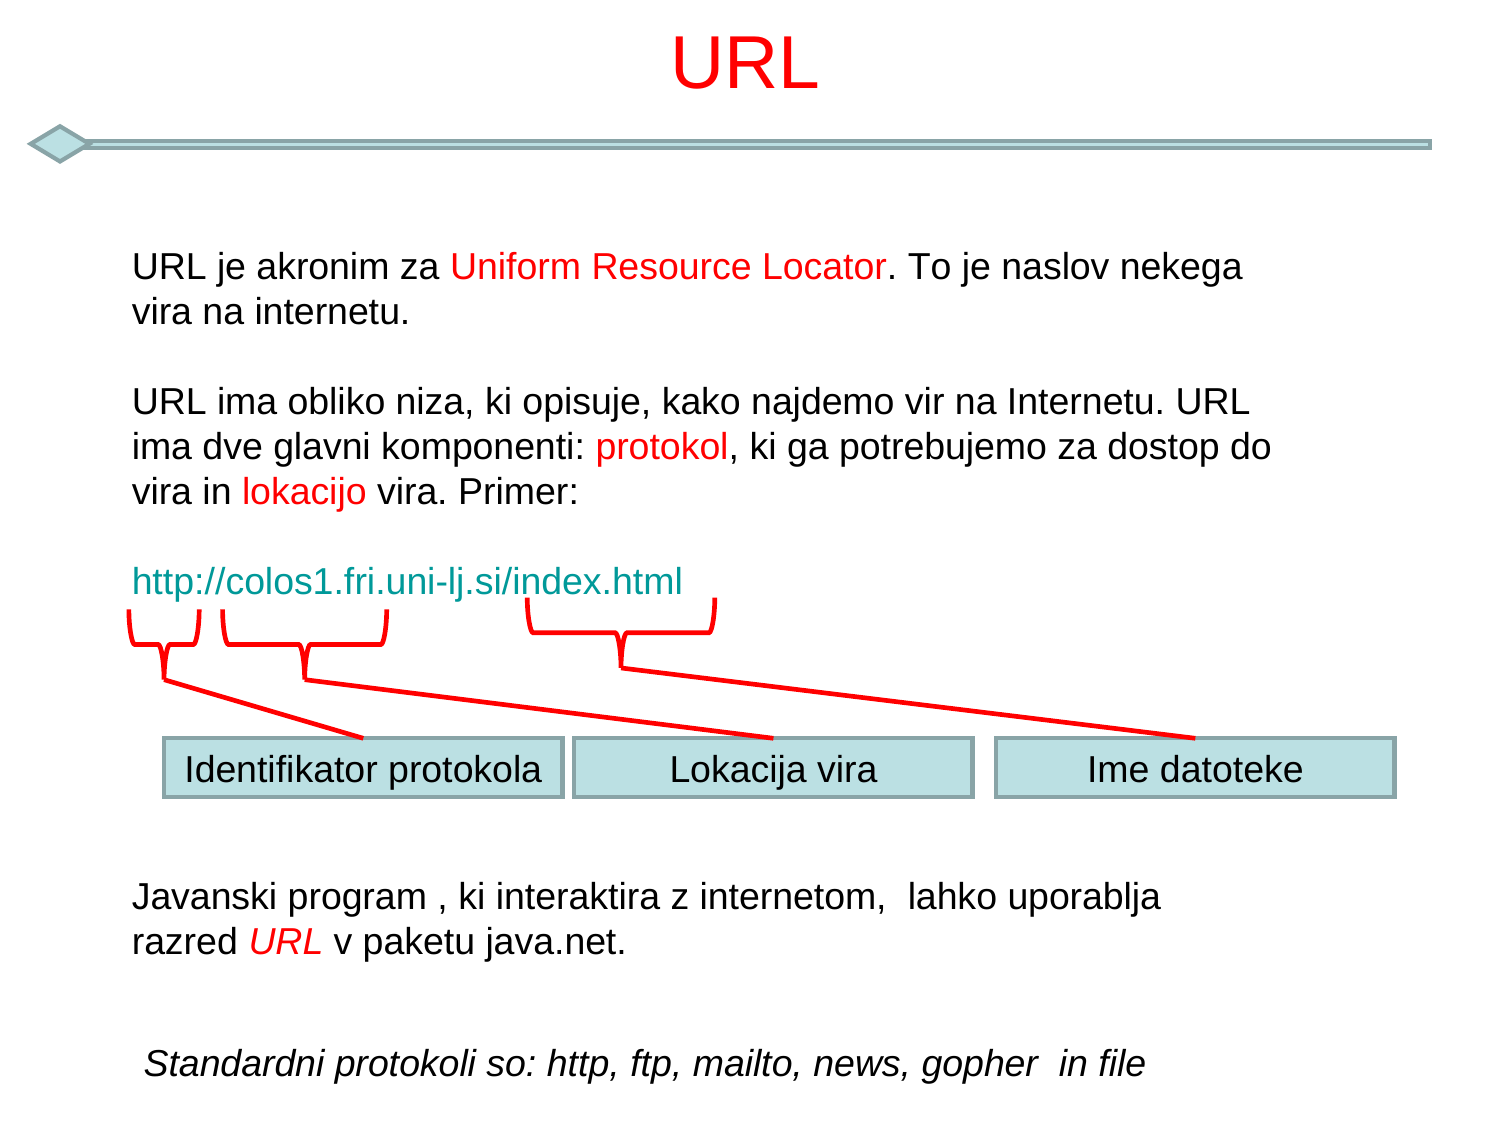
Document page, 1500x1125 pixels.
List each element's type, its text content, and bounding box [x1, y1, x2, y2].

text_box Standardni protokoli so: http, ftp, mailto, news, gopher in file [93, 1031, 1173, 1092]
title URL [70, 0, 1421, 118]
text_box Identifikator protokola [163, 738, 563, 797]
text_box URL je akronim za Uniform Resource Locator. To je naslov nekega vira na internetu. URL ima obliko niza, ki opisuje, kako najdemo vir na Internetu. URL ima dve glavni komponenti: protokol, ki ga potrebujemo za dostop do vira in lokacijo vira. Primer: http://colos1.fri.uni-lj.si/index.html Javanski program , ki interaktira z internetom, lahko uporablja razred URL v paketu java.net. [117, 234, 1290, 1015]
text_box Lokacija vira [574, 738, 973, 797]
text_box Ime datoteke [996, 738, 1395, 797]
